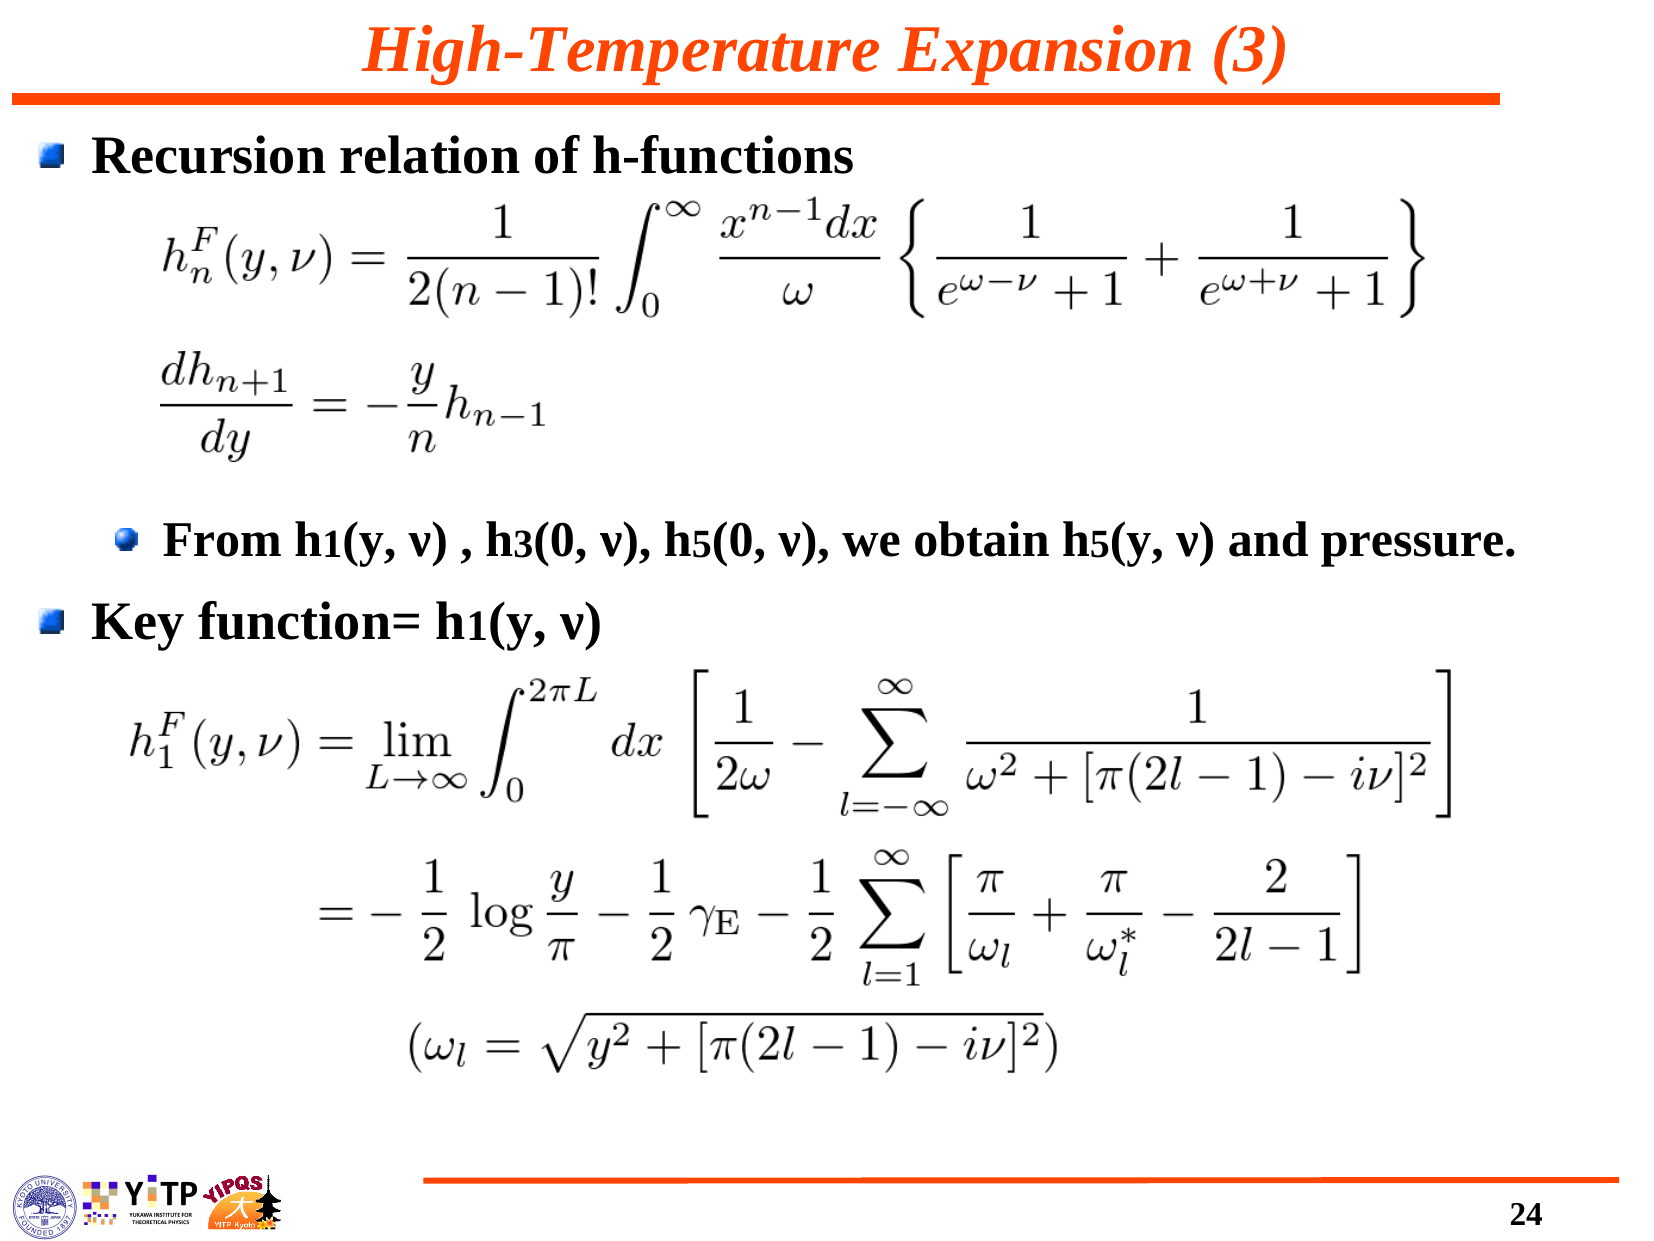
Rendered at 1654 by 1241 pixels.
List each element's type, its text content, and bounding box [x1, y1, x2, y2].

picture [11, 1170, 281, 1241]
title High-Temperature Expansion (3) [0, 0, 1654, 99]
picture [163, 196, 1425, 318]
list Recursion relation of h-functions From h1(y, ν) , h3(0, ν), h5(0, ν), we obtain h5(y, ν) and pressure. Key function= h1(y, ν) [20, 124, 1621, 1137]
picture [130, 669, 1451, 1074]
picture [160, 351, 545, 462]
